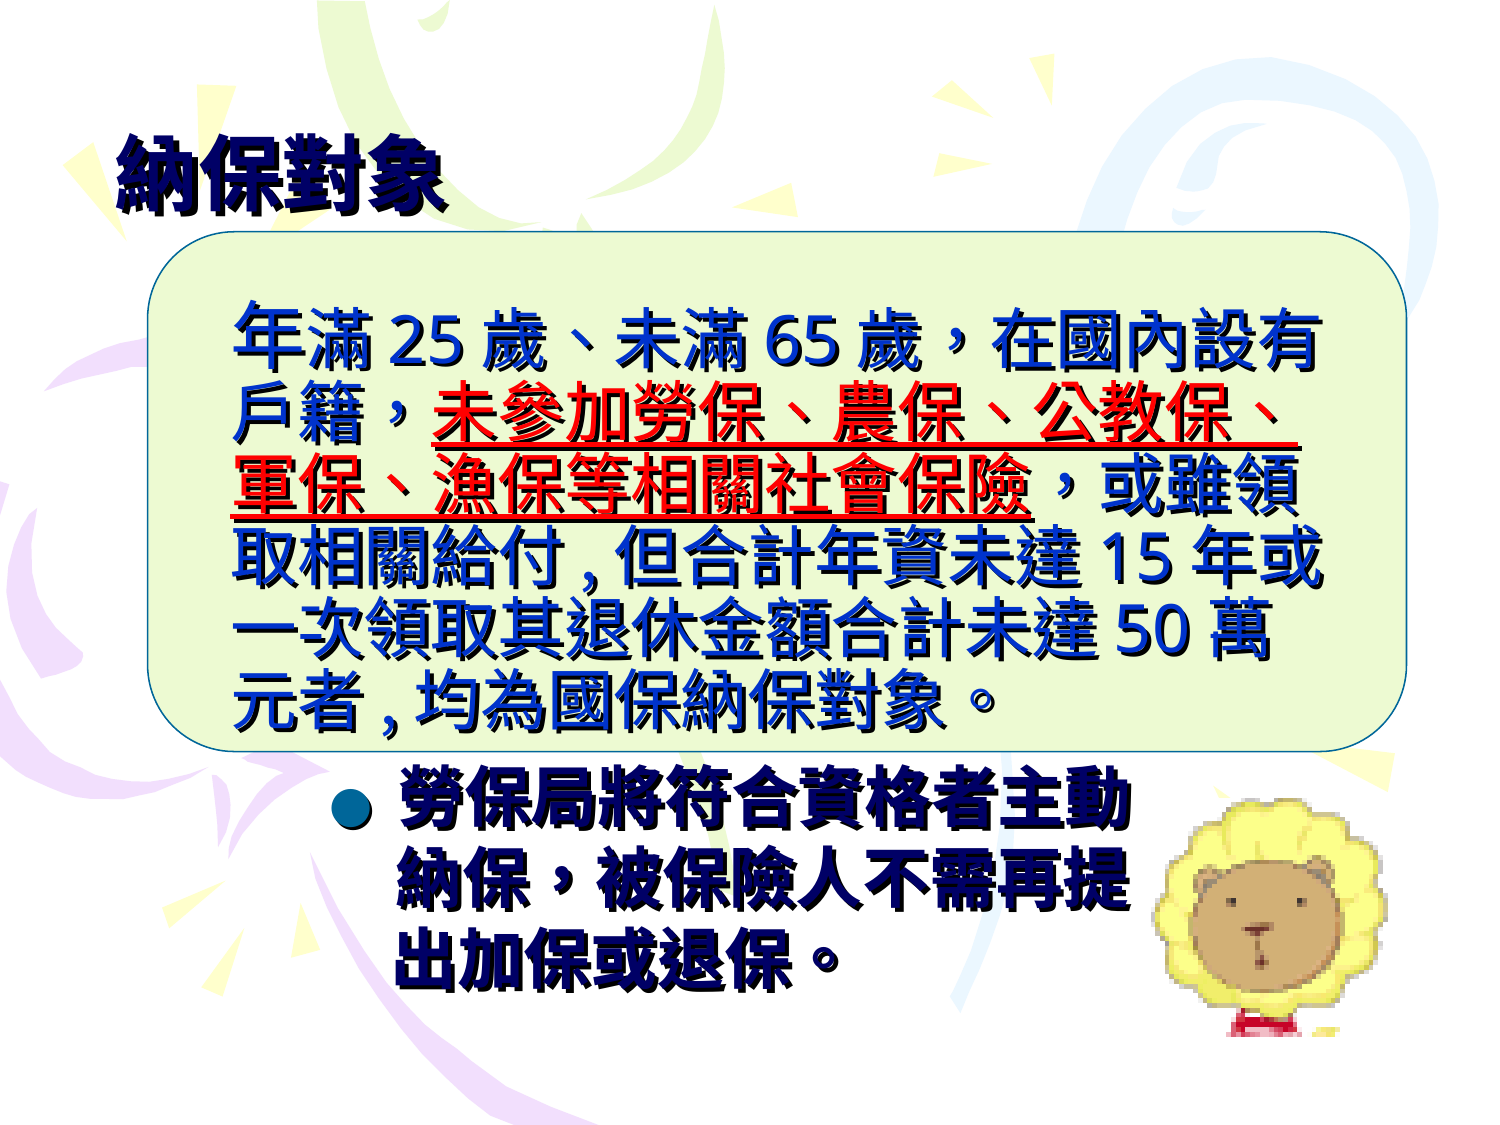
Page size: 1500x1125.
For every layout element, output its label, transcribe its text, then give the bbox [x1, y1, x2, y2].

text_box [147, 231, 1407, 752]
subtitle ● 勞保局將符合資格者主動 納保，被保險人不需再提 出加保或退保。 [253, 763, 1211, 1090]
picture [1151, 798, 1388, 1037]
text_box 納保對象 [100, 113, 585, 230]
title 年滿25歲、未滿65歲，在國內設有戶籍，未參加勞保、農保、公教保、軍保、漁保等相關社會保險，或雖領取相關給付,但合計年資未達15年或一次領取其退休金額合計未達50萬元者,均為國保納保對象。 [215, 290, 1339, 710]
